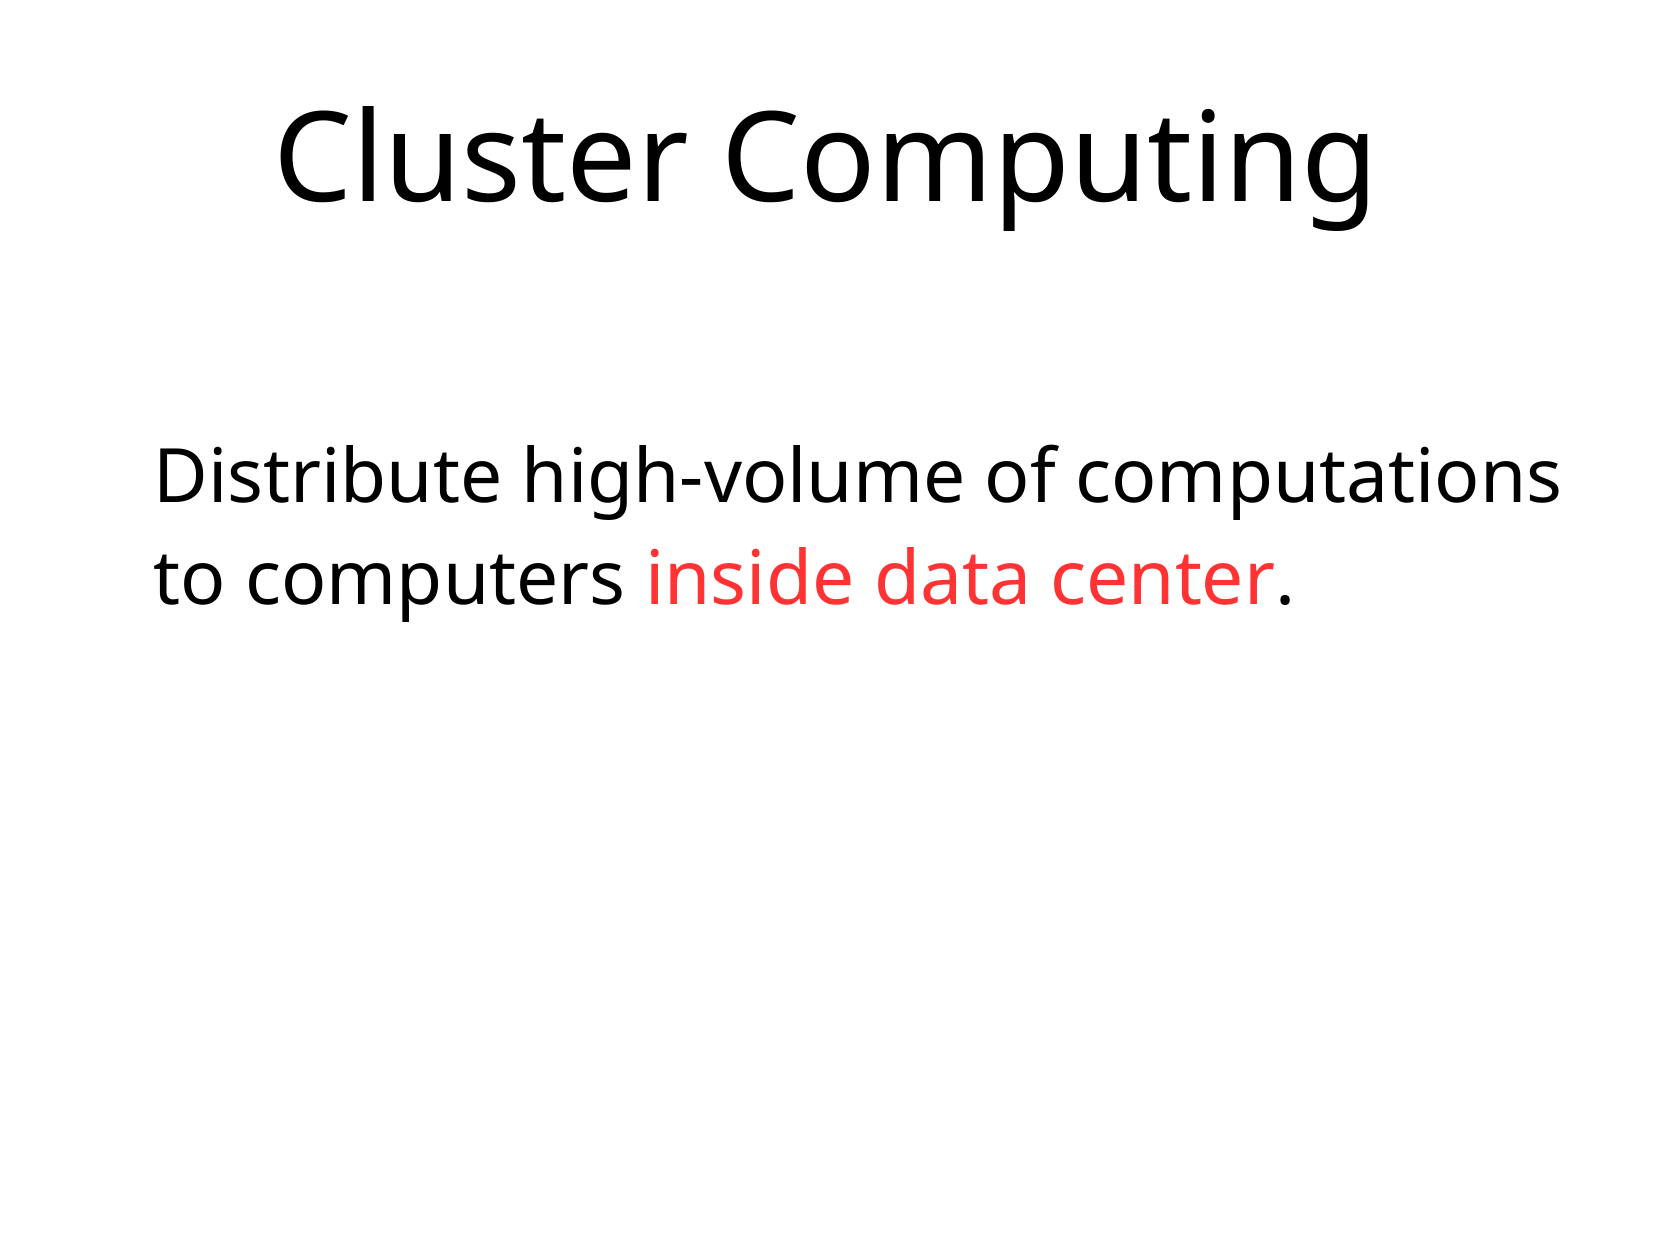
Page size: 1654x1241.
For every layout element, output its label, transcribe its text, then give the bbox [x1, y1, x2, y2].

title Cluster Computing [82, 49, 1571, 257]
list Distribute high-volume of computations to computers inside data center. [82, 290, 1571, 1010]
